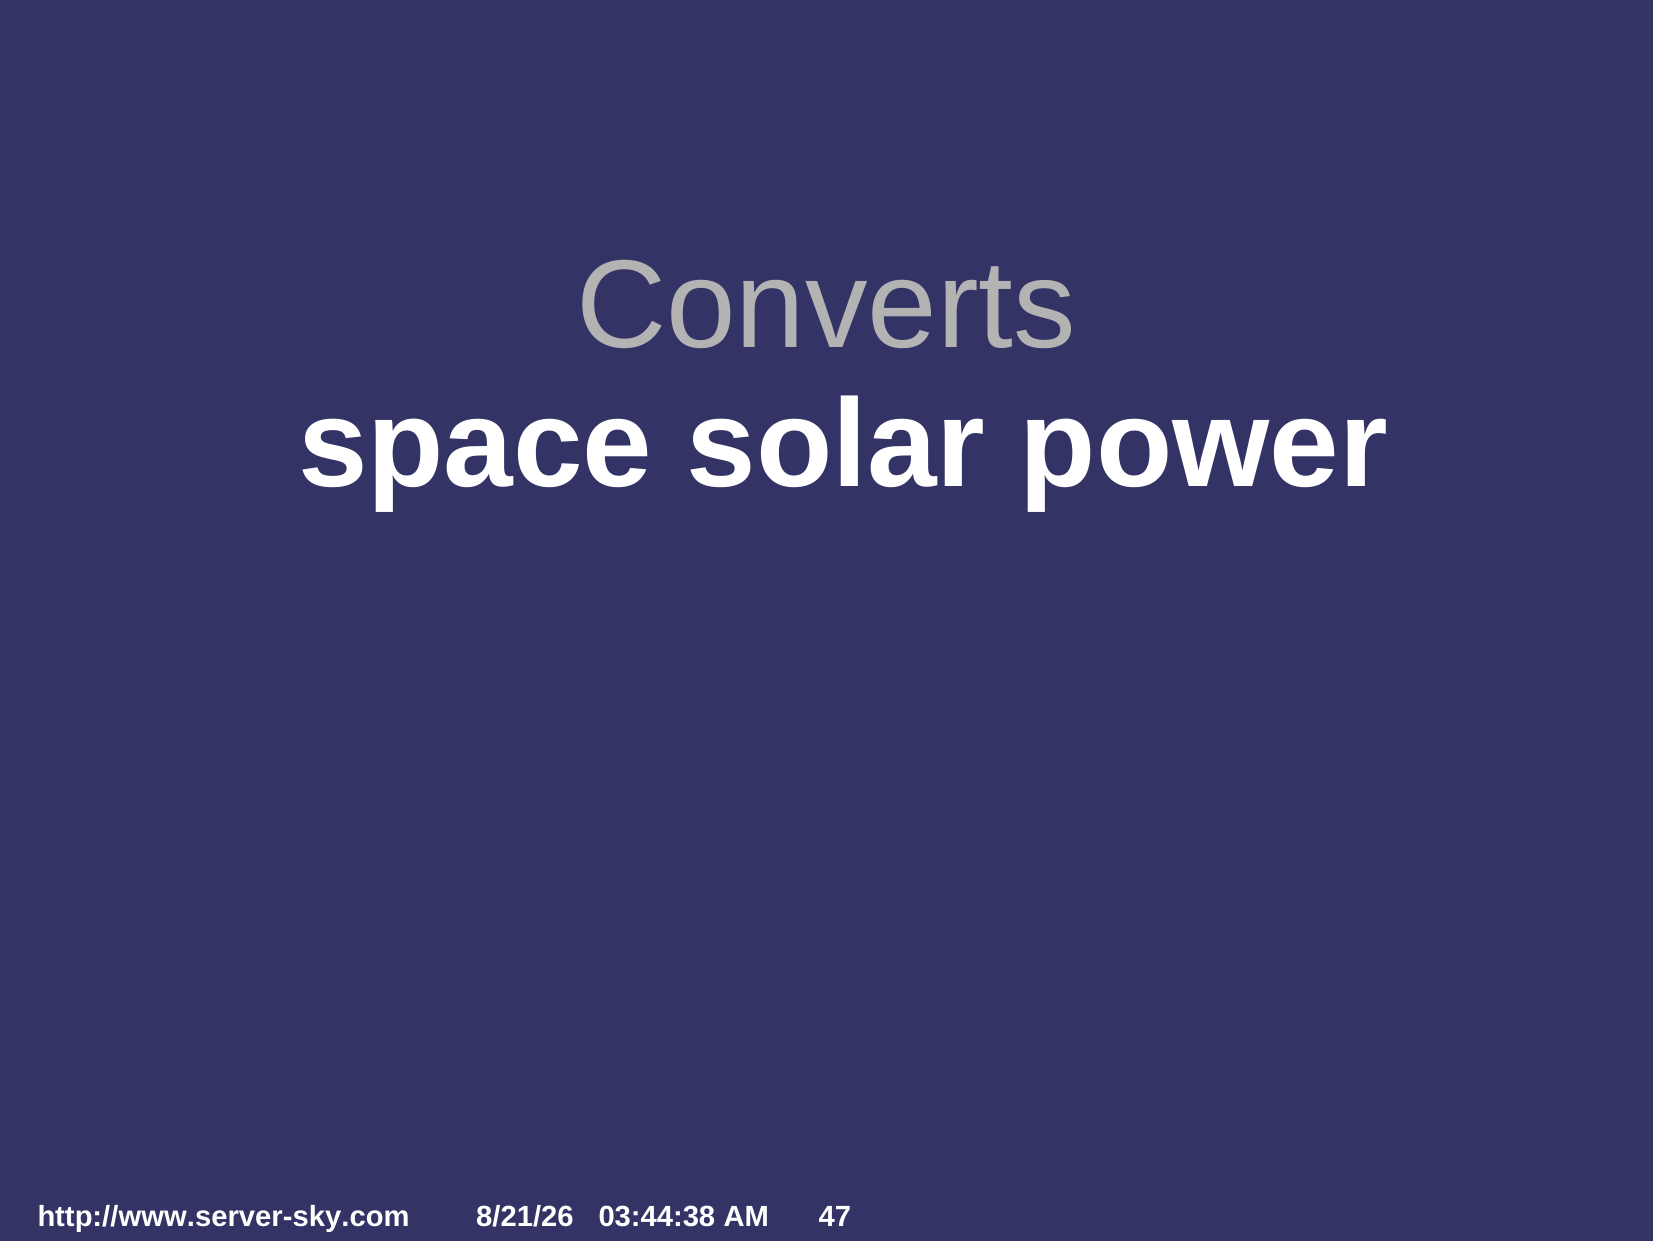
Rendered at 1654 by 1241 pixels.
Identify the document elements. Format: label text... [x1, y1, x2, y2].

list Converts space solar power [105, 233, 1571, 793]
